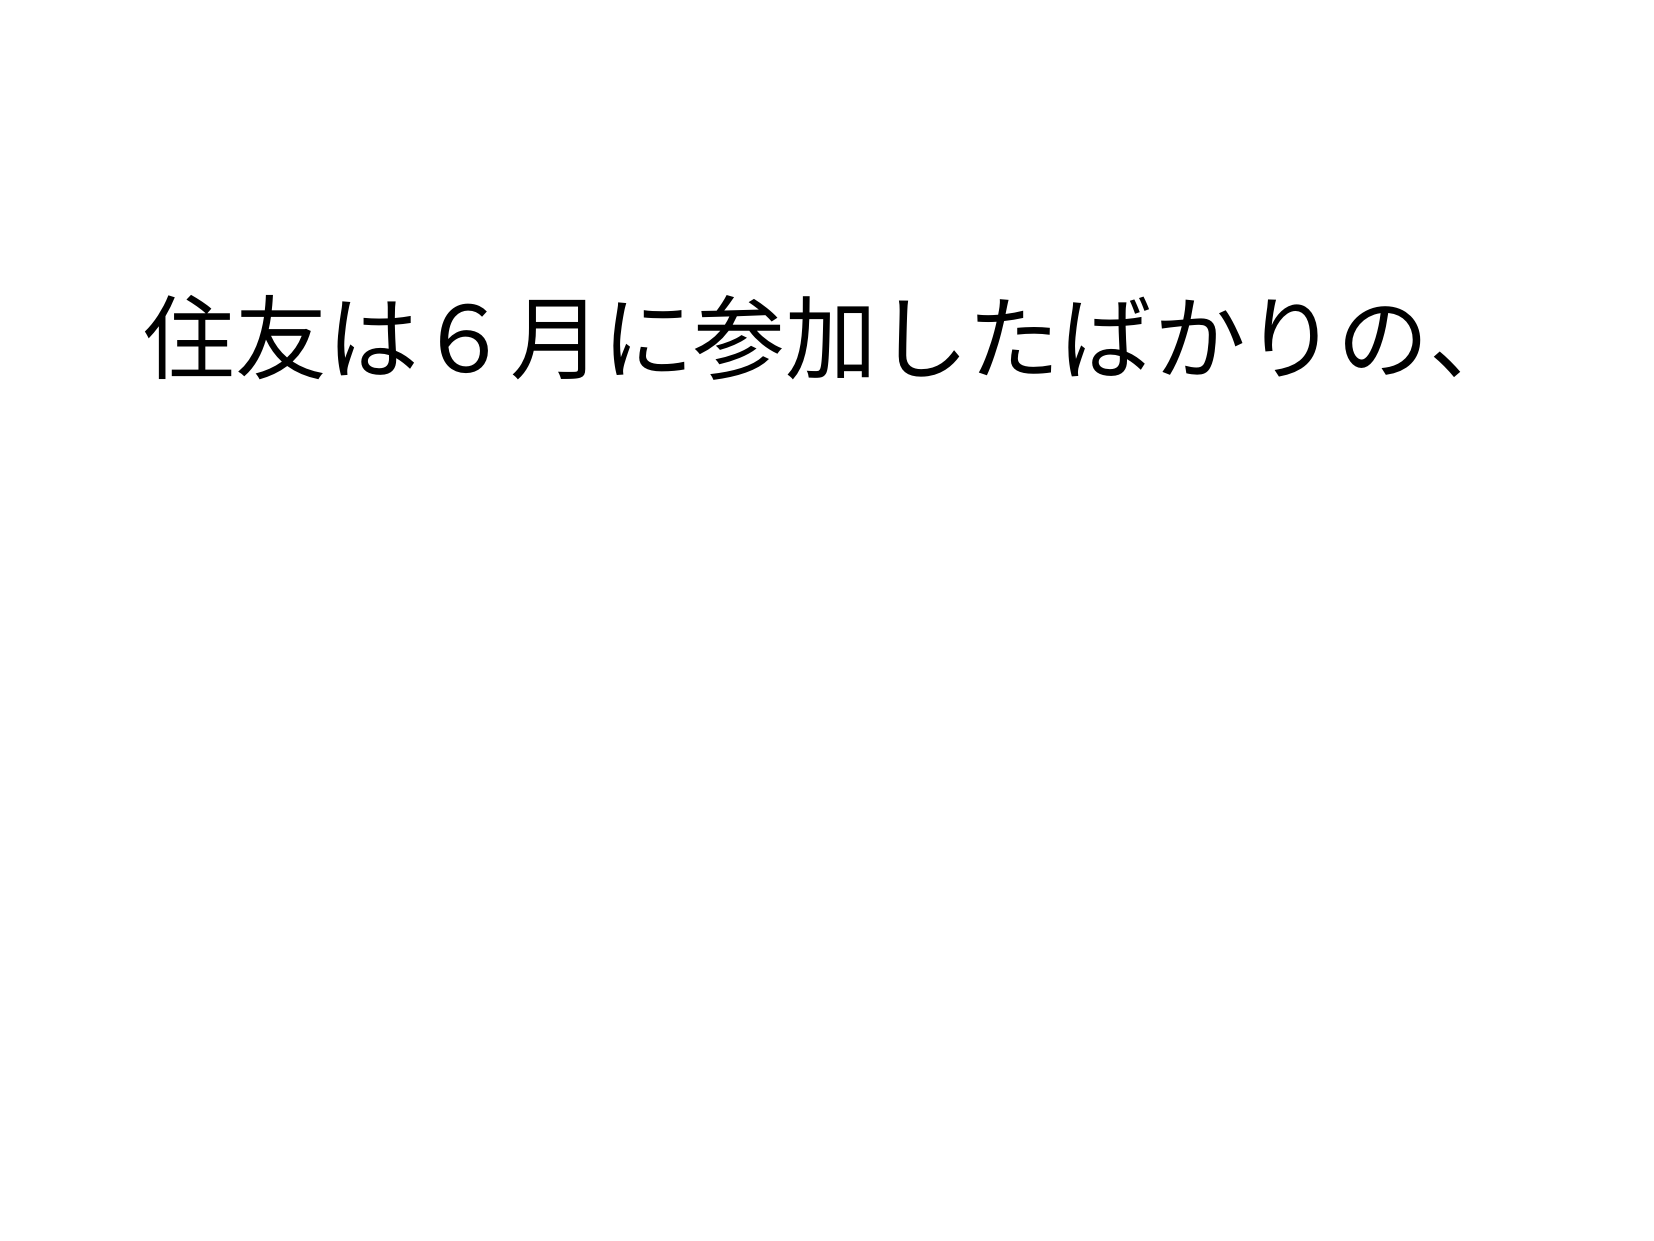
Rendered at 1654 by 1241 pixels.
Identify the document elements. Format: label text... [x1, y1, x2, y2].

title 住友は６月に参加したばかりの、 [88, 236, 1577, 429]
